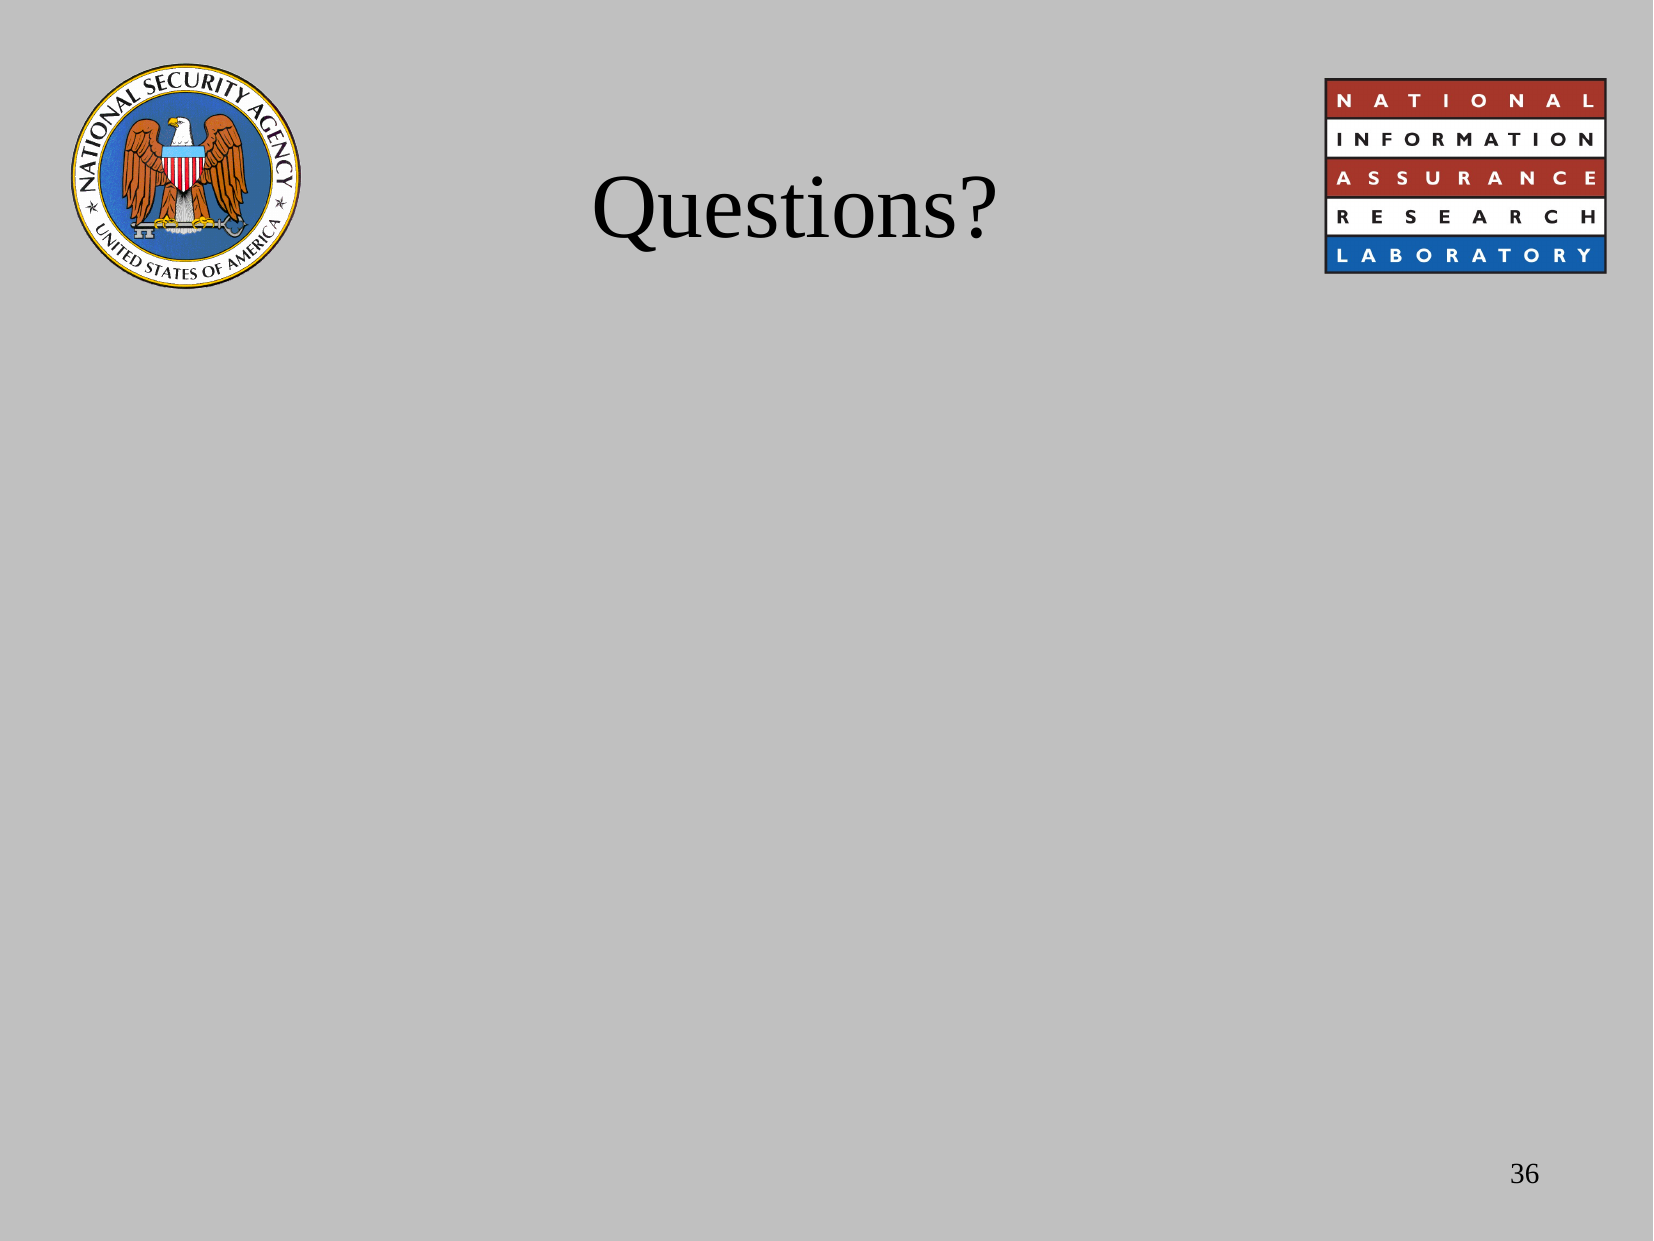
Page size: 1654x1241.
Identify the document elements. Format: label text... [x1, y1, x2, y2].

picture [1324, 78, 1607, 274]
title Questions? [312, 102, 1279, 311]
picture [69, 61, 303, 291]
